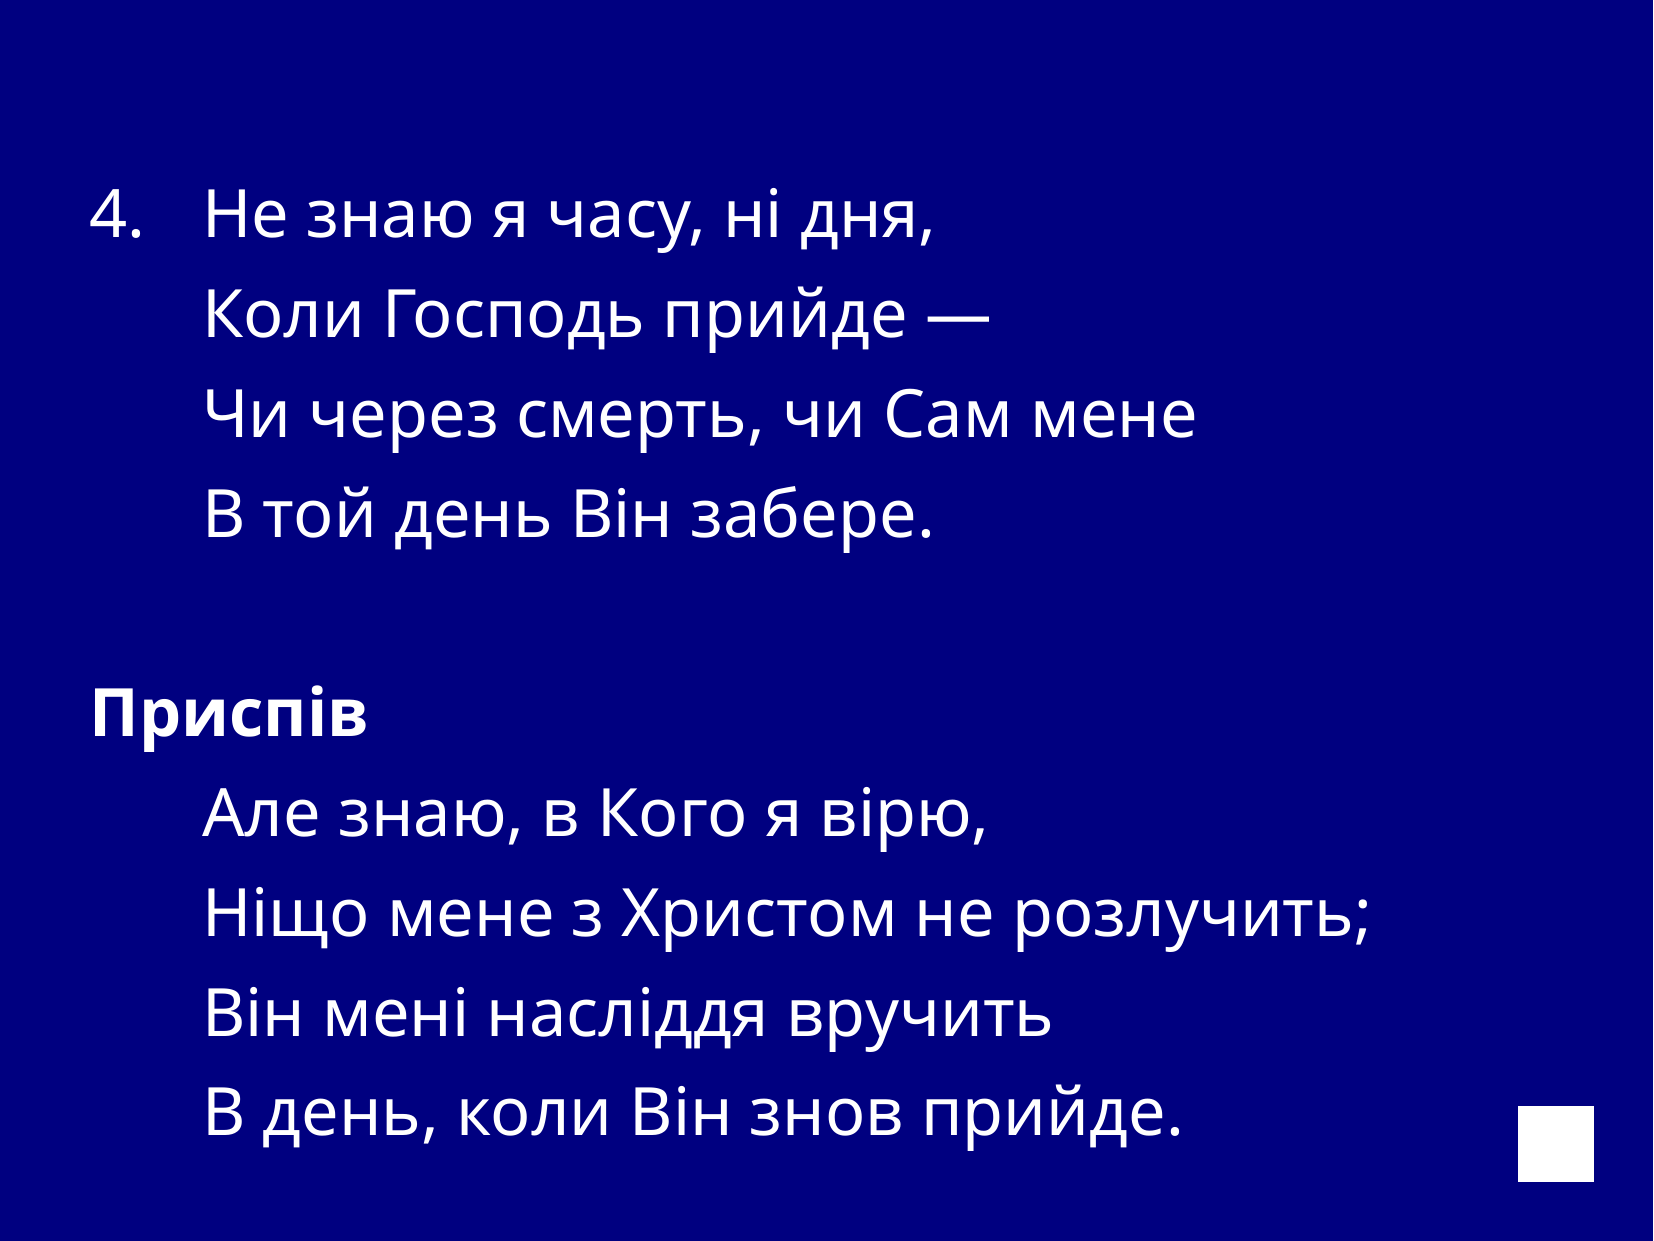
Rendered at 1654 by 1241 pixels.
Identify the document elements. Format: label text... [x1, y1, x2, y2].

text_box [1518, 1106, 1594, 1182]
text_box 4. Не знаю я часу, ні дня, Коли Господь прийде ― Чи через смерть, чи Сам мене В той день Він забере. Приспів Але знаю, в Кого я вірю, Ніщо мене з Христом не розлучить; Він мені насліддя вручить В день, коли Він знов прийде. [75, 150, 1576, 1163]
